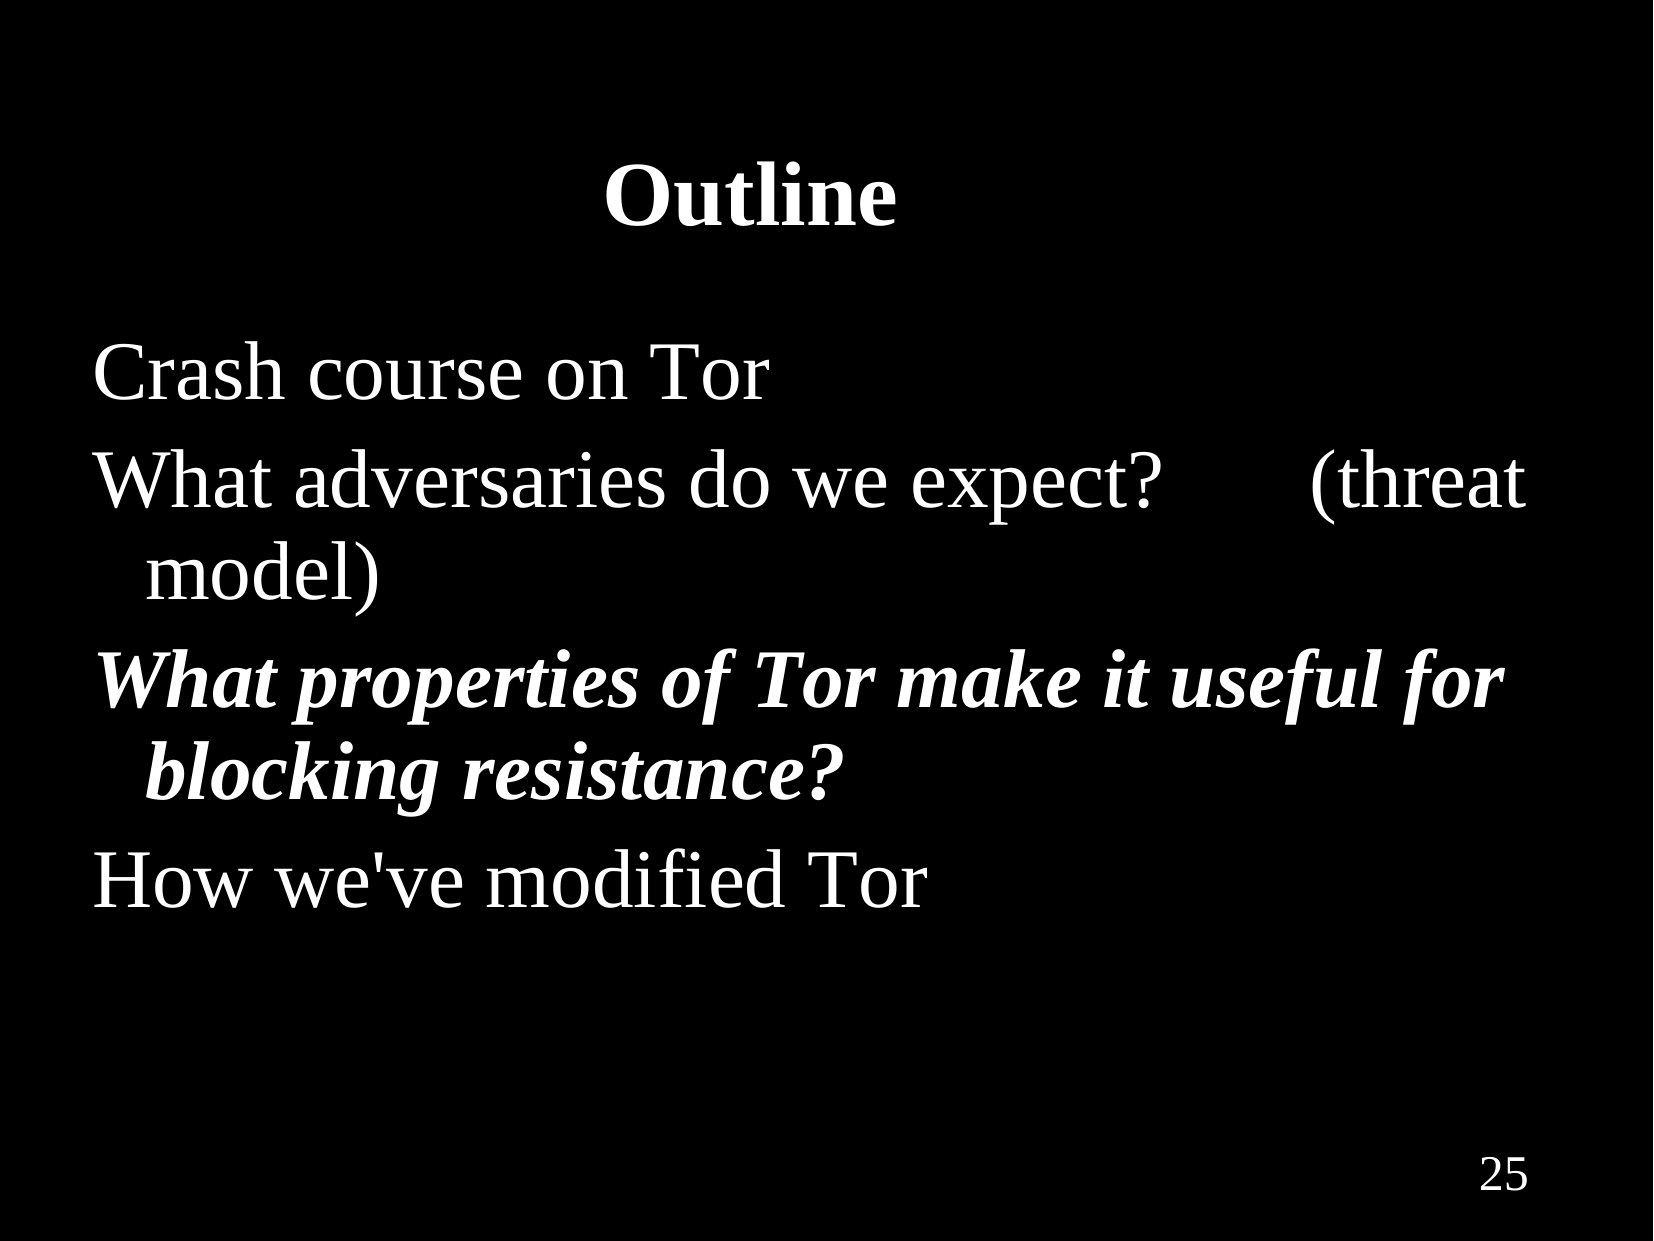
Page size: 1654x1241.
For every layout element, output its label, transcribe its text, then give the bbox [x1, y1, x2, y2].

title Outline [112, 100, 1388, 288]
list Crash course on Tor What adversaries do we expect? (threat model) What properties of Tor make it useful for blocking resistance? How we've modified Tor [74, 325, 1539, 1123]
